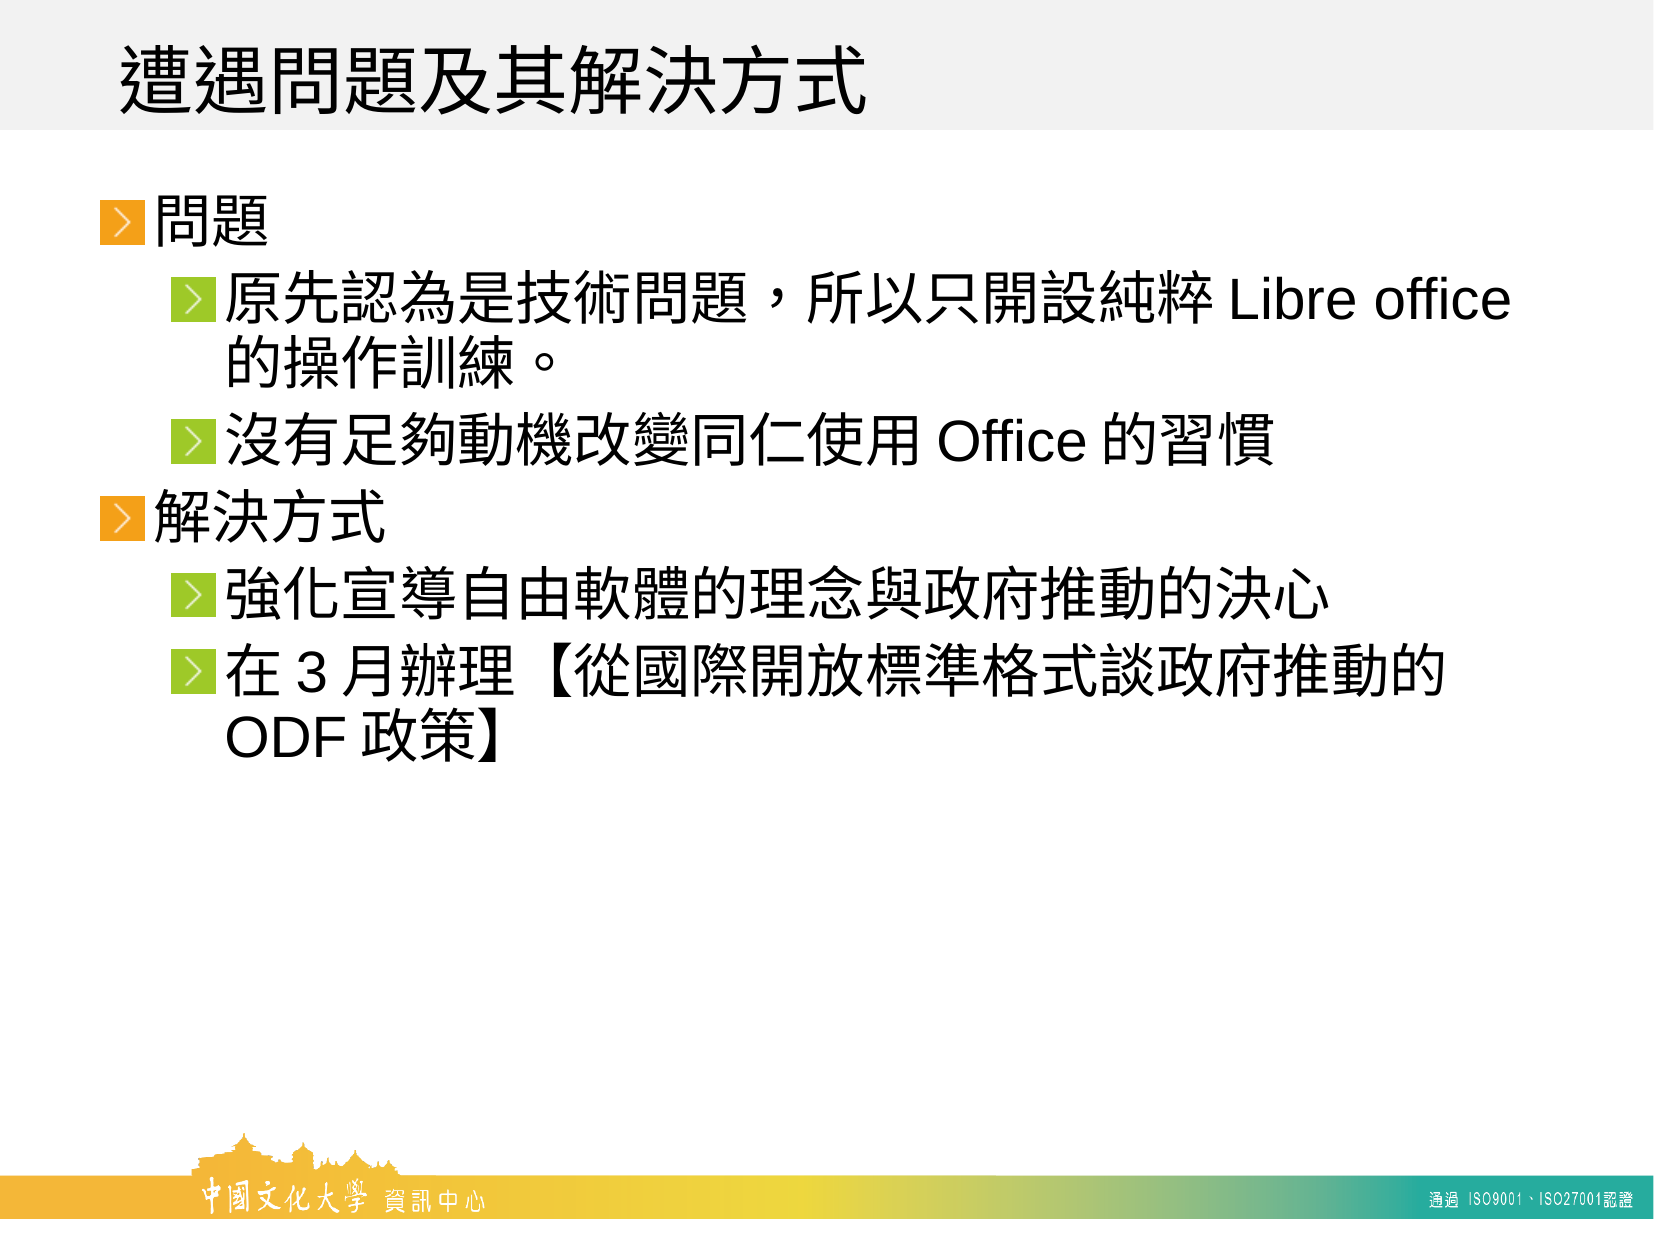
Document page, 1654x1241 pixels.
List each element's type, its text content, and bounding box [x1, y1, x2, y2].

list 問題 原先認為是技術問題，所以只開設純粹Libre office的操作訓練。 沒有足夠動機改變同仁使用Office的習慣 解決方式 強化宣導自由軟體的理念與政府推動的決心 在3月辦理【從國際開放標準格式談政府推動的ODF政策】 [82, 190, 1571, 1028]
picture [0, 1133, 1654, 1219]
title 遭遇問題及其解決方式 [118, 0, 1571, 166]
